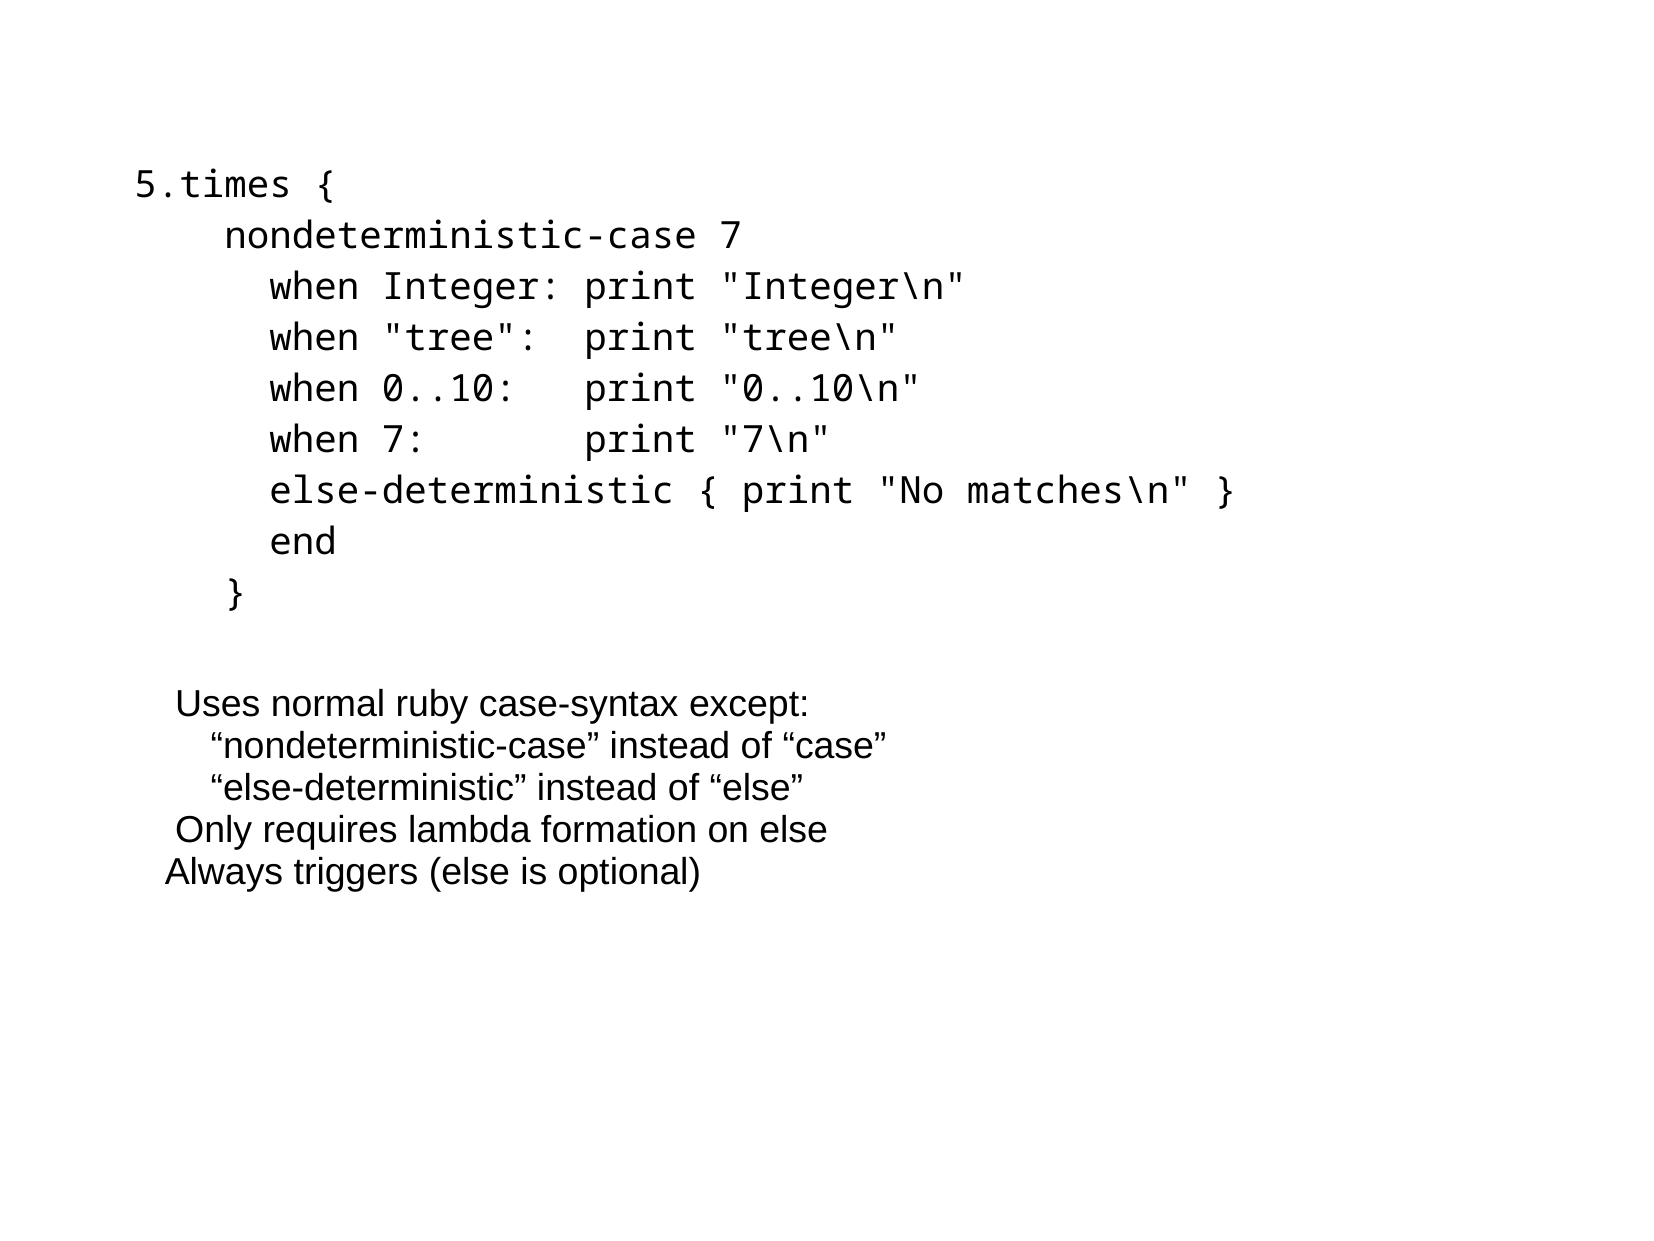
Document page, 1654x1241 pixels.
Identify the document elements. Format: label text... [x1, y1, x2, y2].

text_box 5.times { nondeterministic-case 7 when Integer: print "Integer\n" when "tree": print "tree\n" when 0..10: print "0..10\n" when 7: print "7\n" else-deterministic { print "No matches\n" } end } [119, 150, 1351, 584]
text_box Uses normal ruby case-syntax except: “nondeterministic-case” instead of “case” “else-deterministic” instead of “else” Only requires lambda formation on else Always triggers (else is optional) [150, 675, 937, 923]
